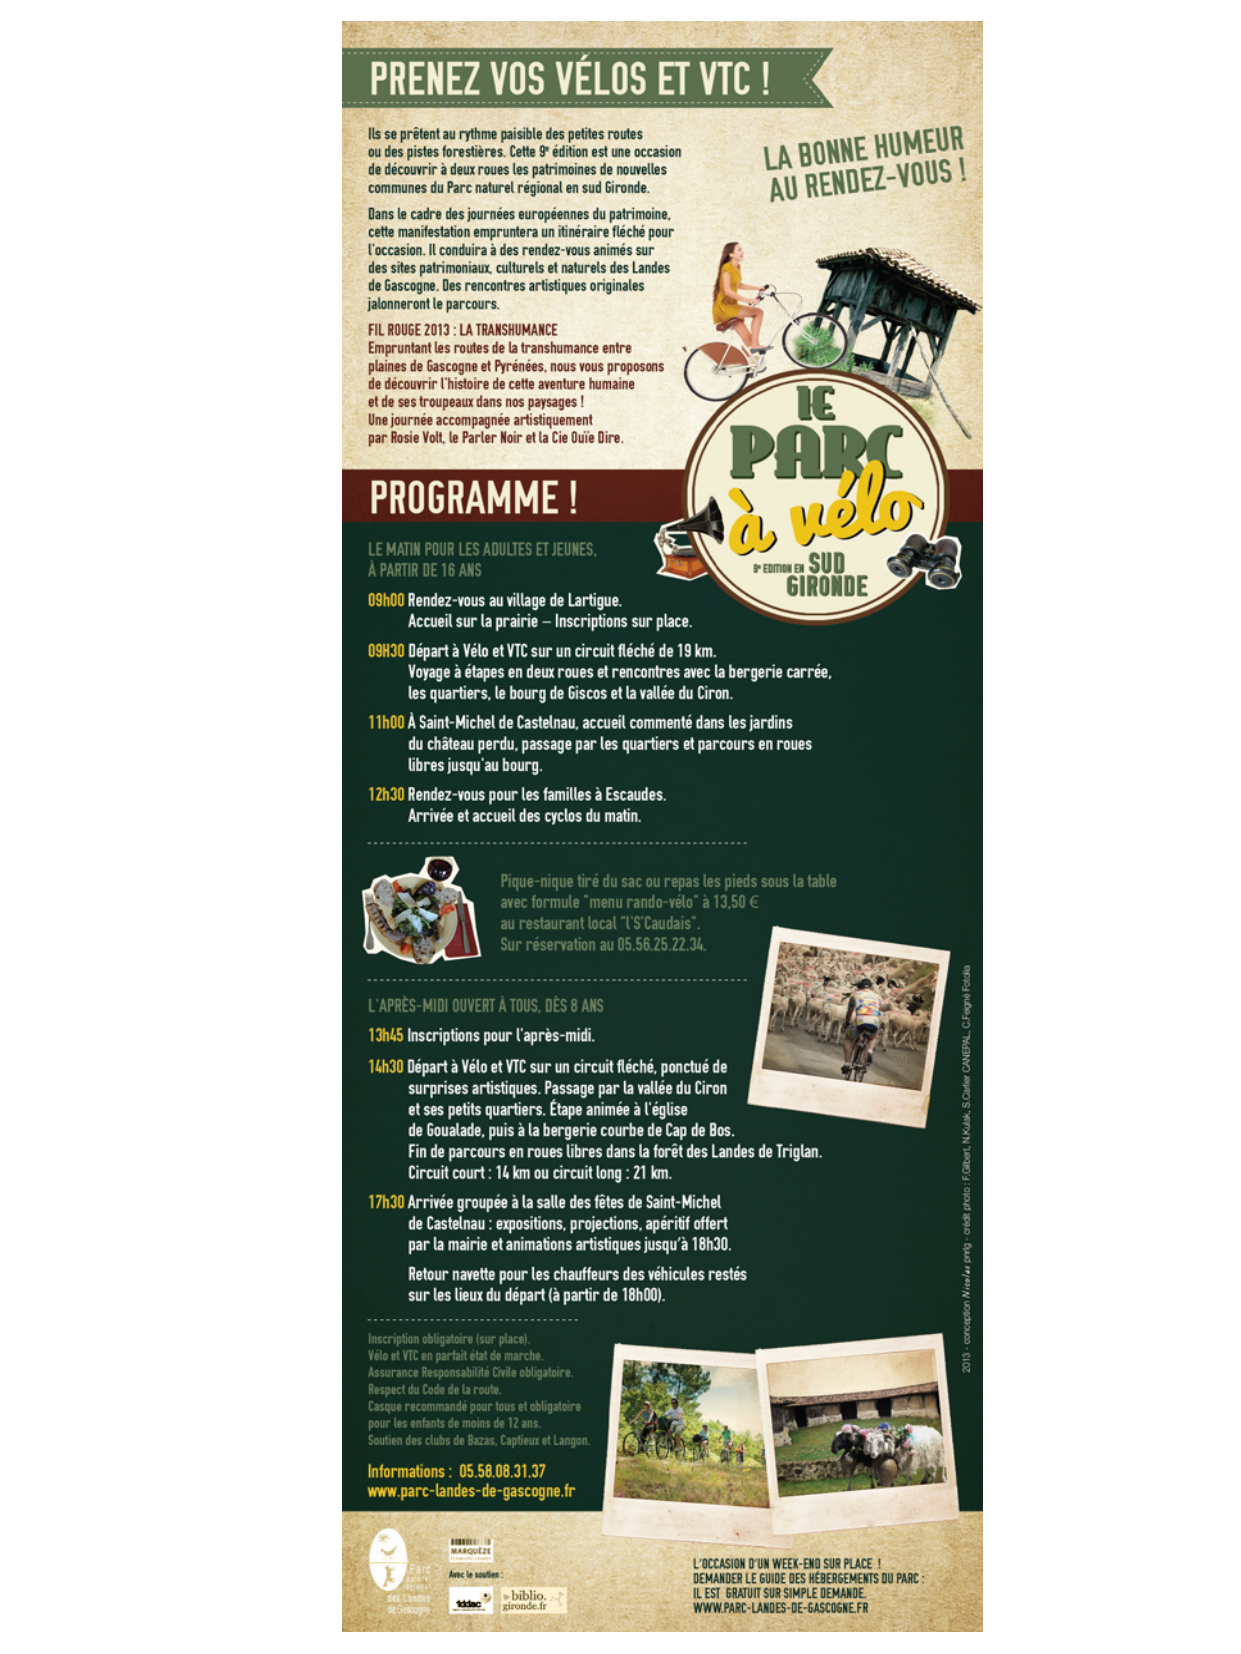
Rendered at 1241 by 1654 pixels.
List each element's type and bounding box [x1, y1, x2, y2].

picture [342, 21, 983, 1632]
